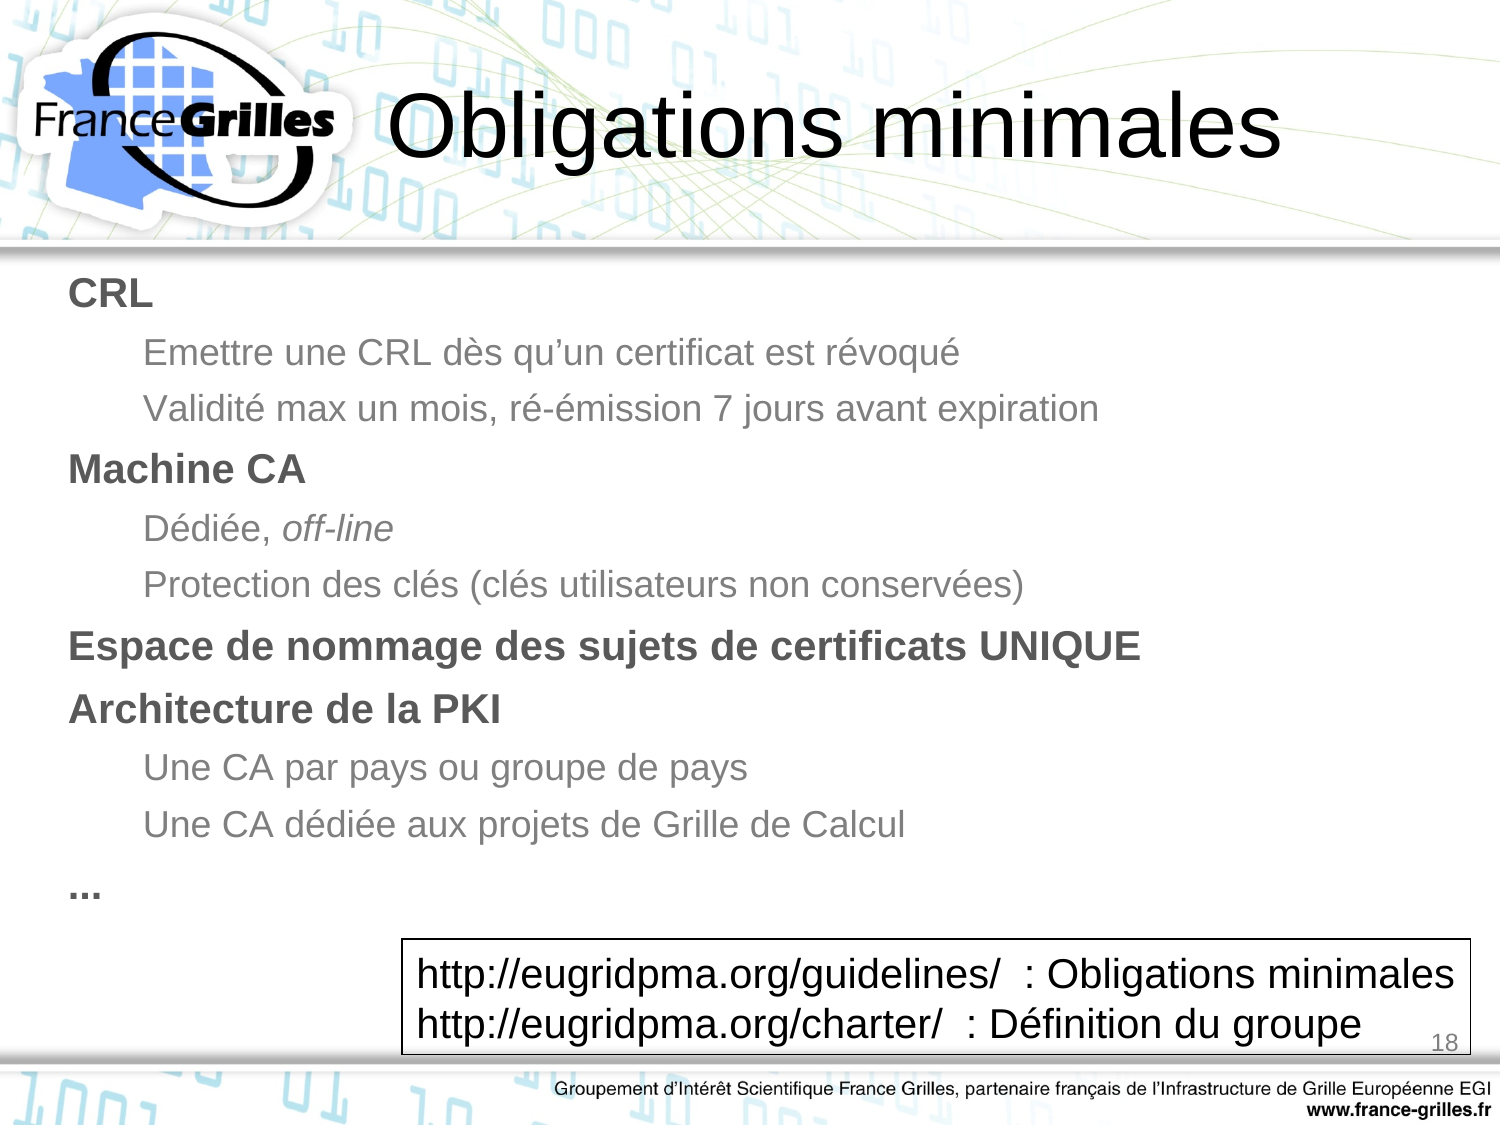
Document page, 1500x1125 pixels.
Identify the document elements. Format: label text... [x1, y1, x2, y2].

text_box http://eugridpma.org/guidelines/ : Obligations minimales http://eugridpma.org/charter/ : Définition du groupe [401, 938, 1471, 1055]
picture [0, 0, 1500, 1125]
list CRL Emettre une CRL dès qu’un certificat est révoqué Validité max un mois, ré-émission 7 jours avant expiration Machine CA Dédiée, off-line Protection des clés (clés utilisateurs non conservées) Espace de nommage des sujets de certificats UNIQUE Architecture de la PKI Une CA par pays ou groupe de pays Une CA dédiée aux projets de Grille de Calcul ... [53, 262, 1459, 1024]
title Obligations minimales [372, 7, 1459, 244]
